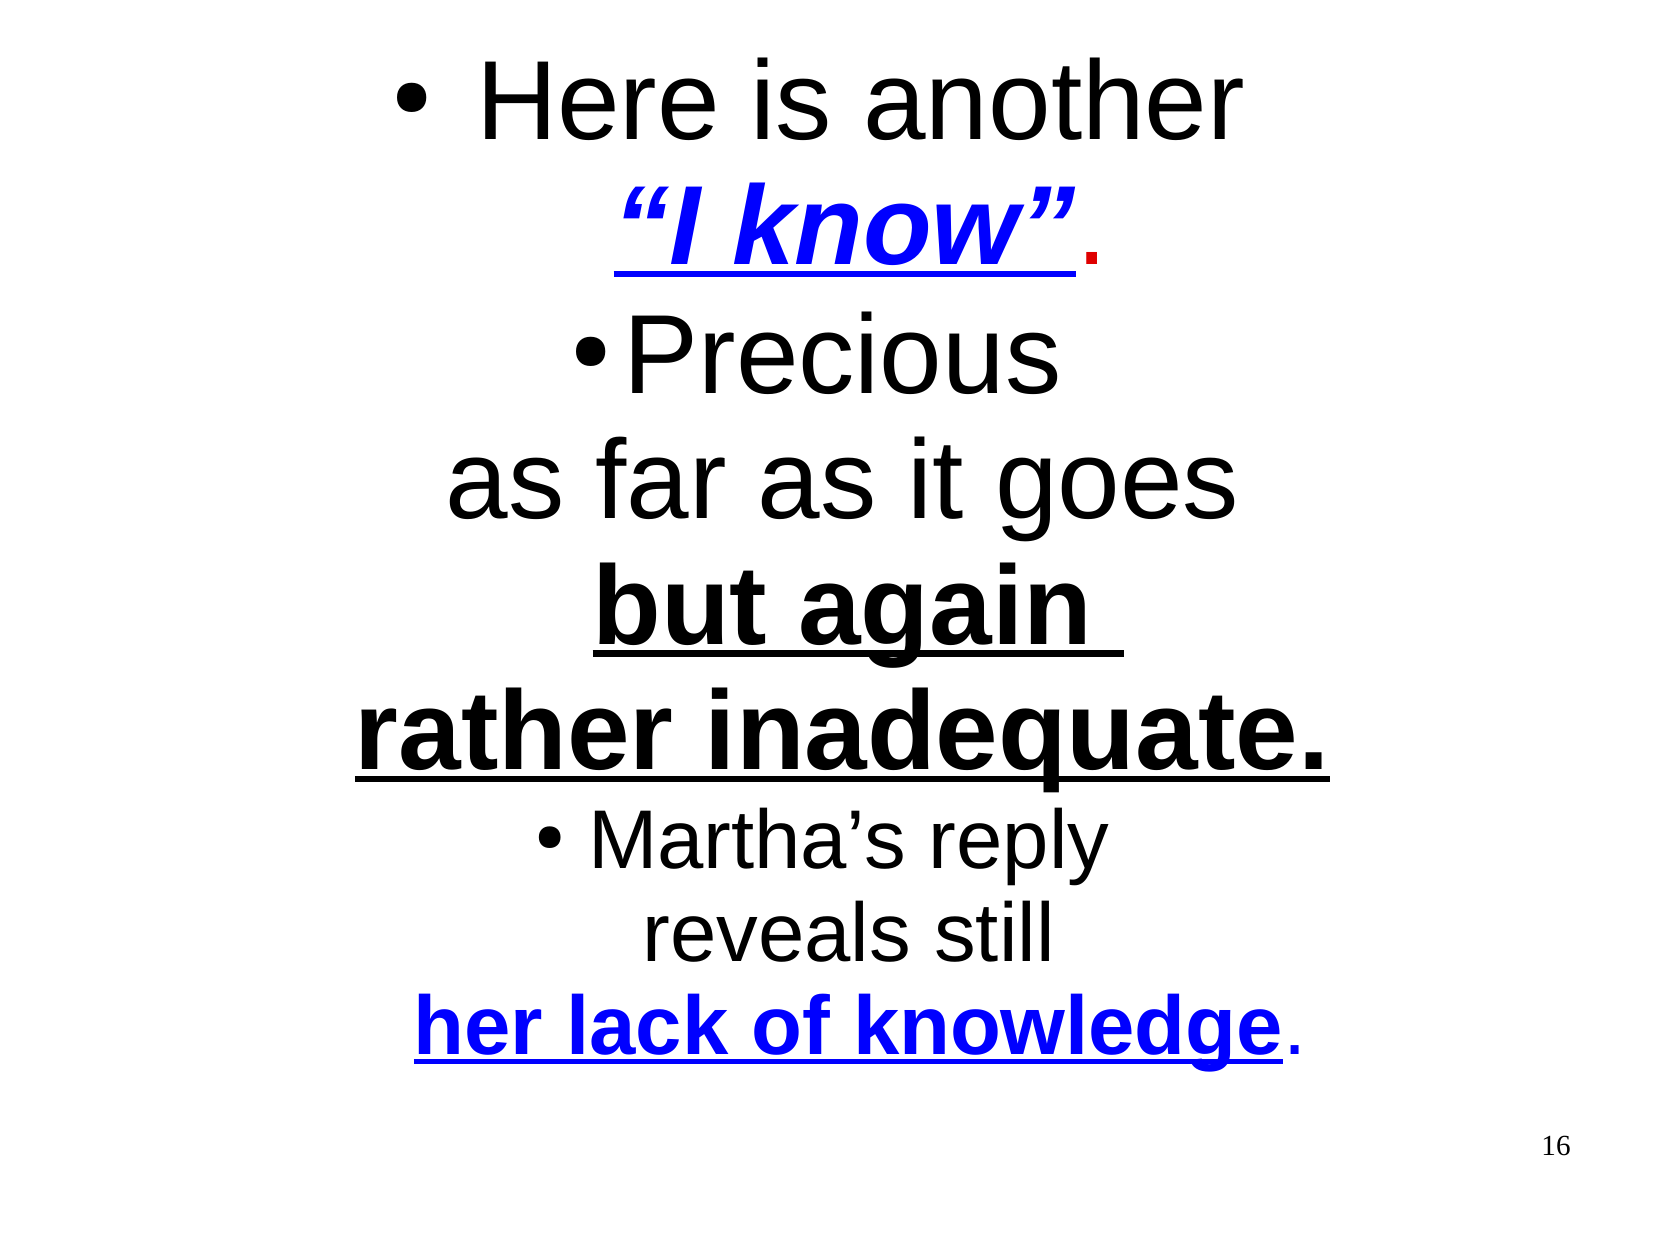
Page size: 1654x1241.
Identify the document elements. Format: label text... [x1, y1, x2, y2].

list Here is another “I know”. Precious as far as it goes but again rather inadequate. Martha’s reply reveals still her lack of knowledge. [37, 37, 1613, 1201]
